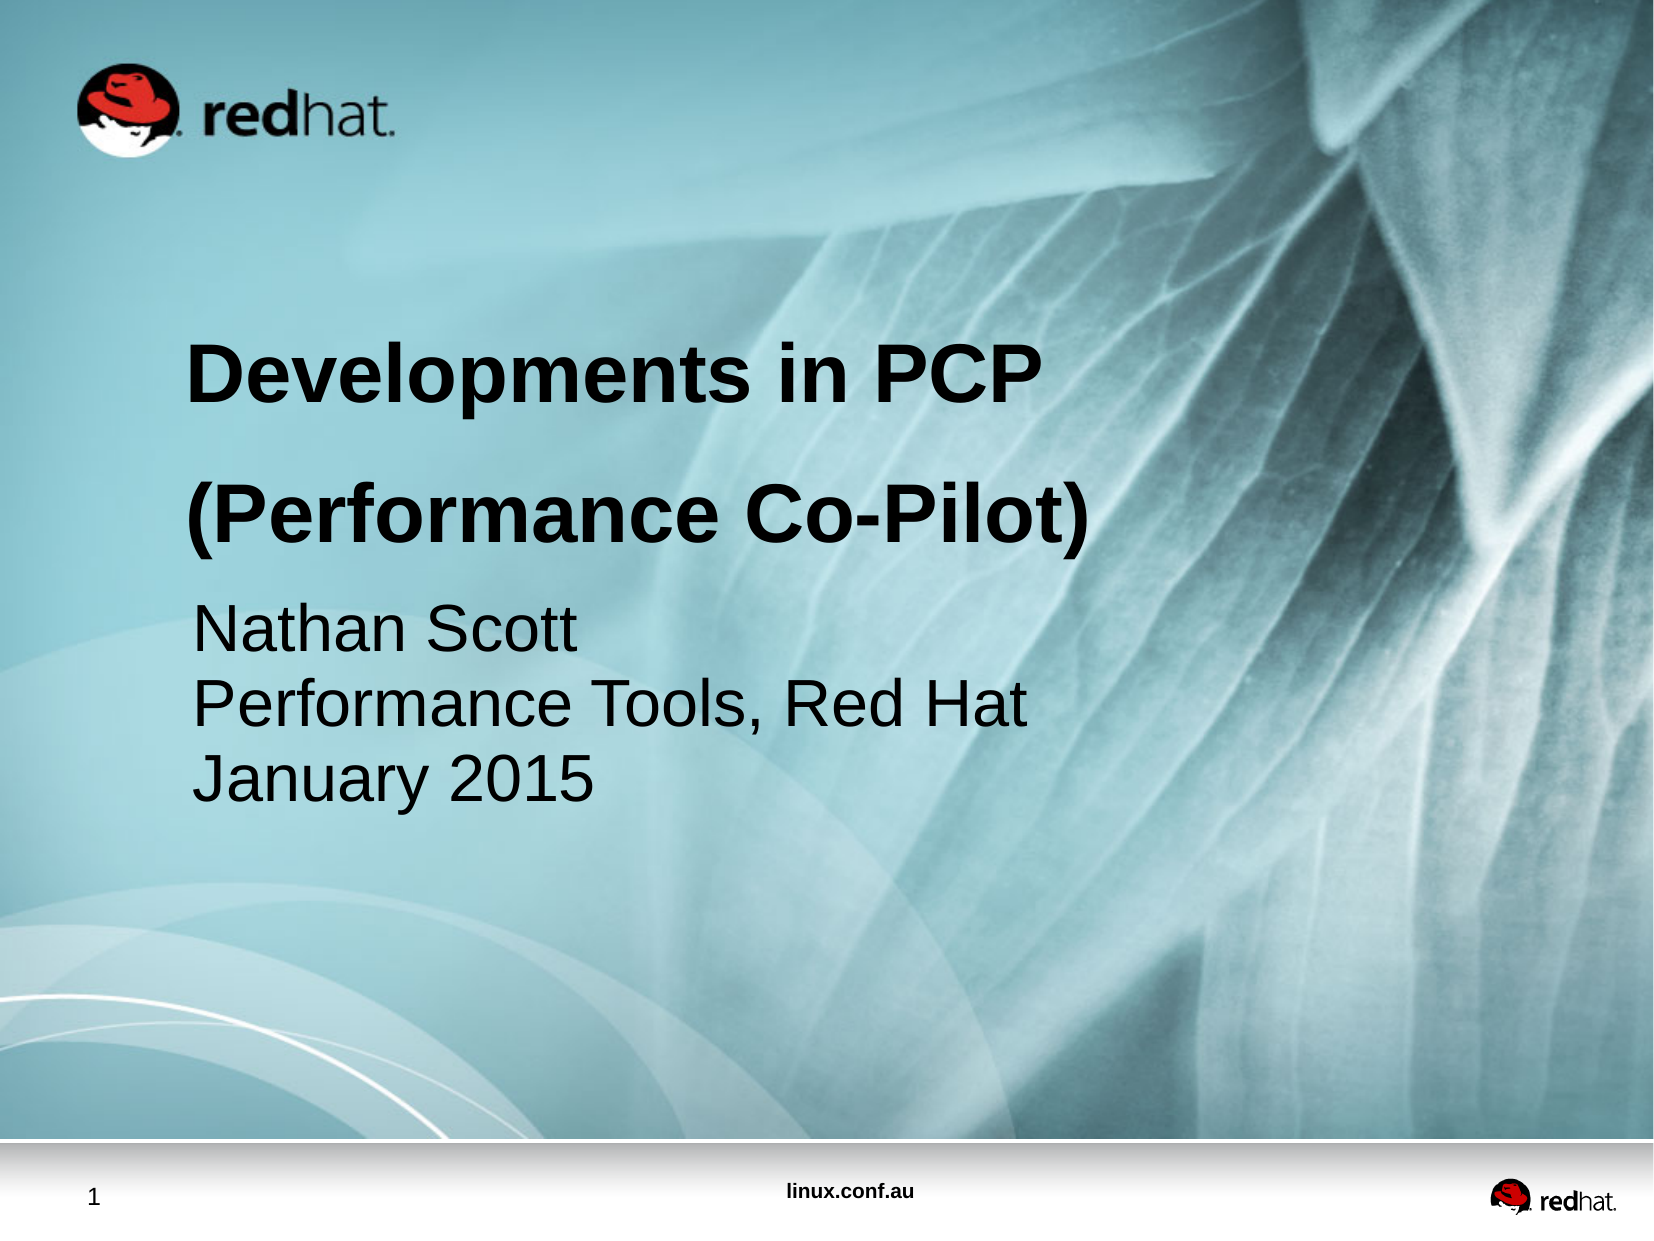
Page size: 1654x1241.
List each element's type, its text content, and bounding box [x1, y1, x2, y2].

picture [0, 1143, 1654, 1241]
text_box Nathan Scott Performance Tools, Red Hat January 2015 [177, 583, 1445, 869]
picture [0, 0, 1654, 1139]
text_box Developments in PCP (Performance Co-Pilot) [170, 273, 1408, 522]
